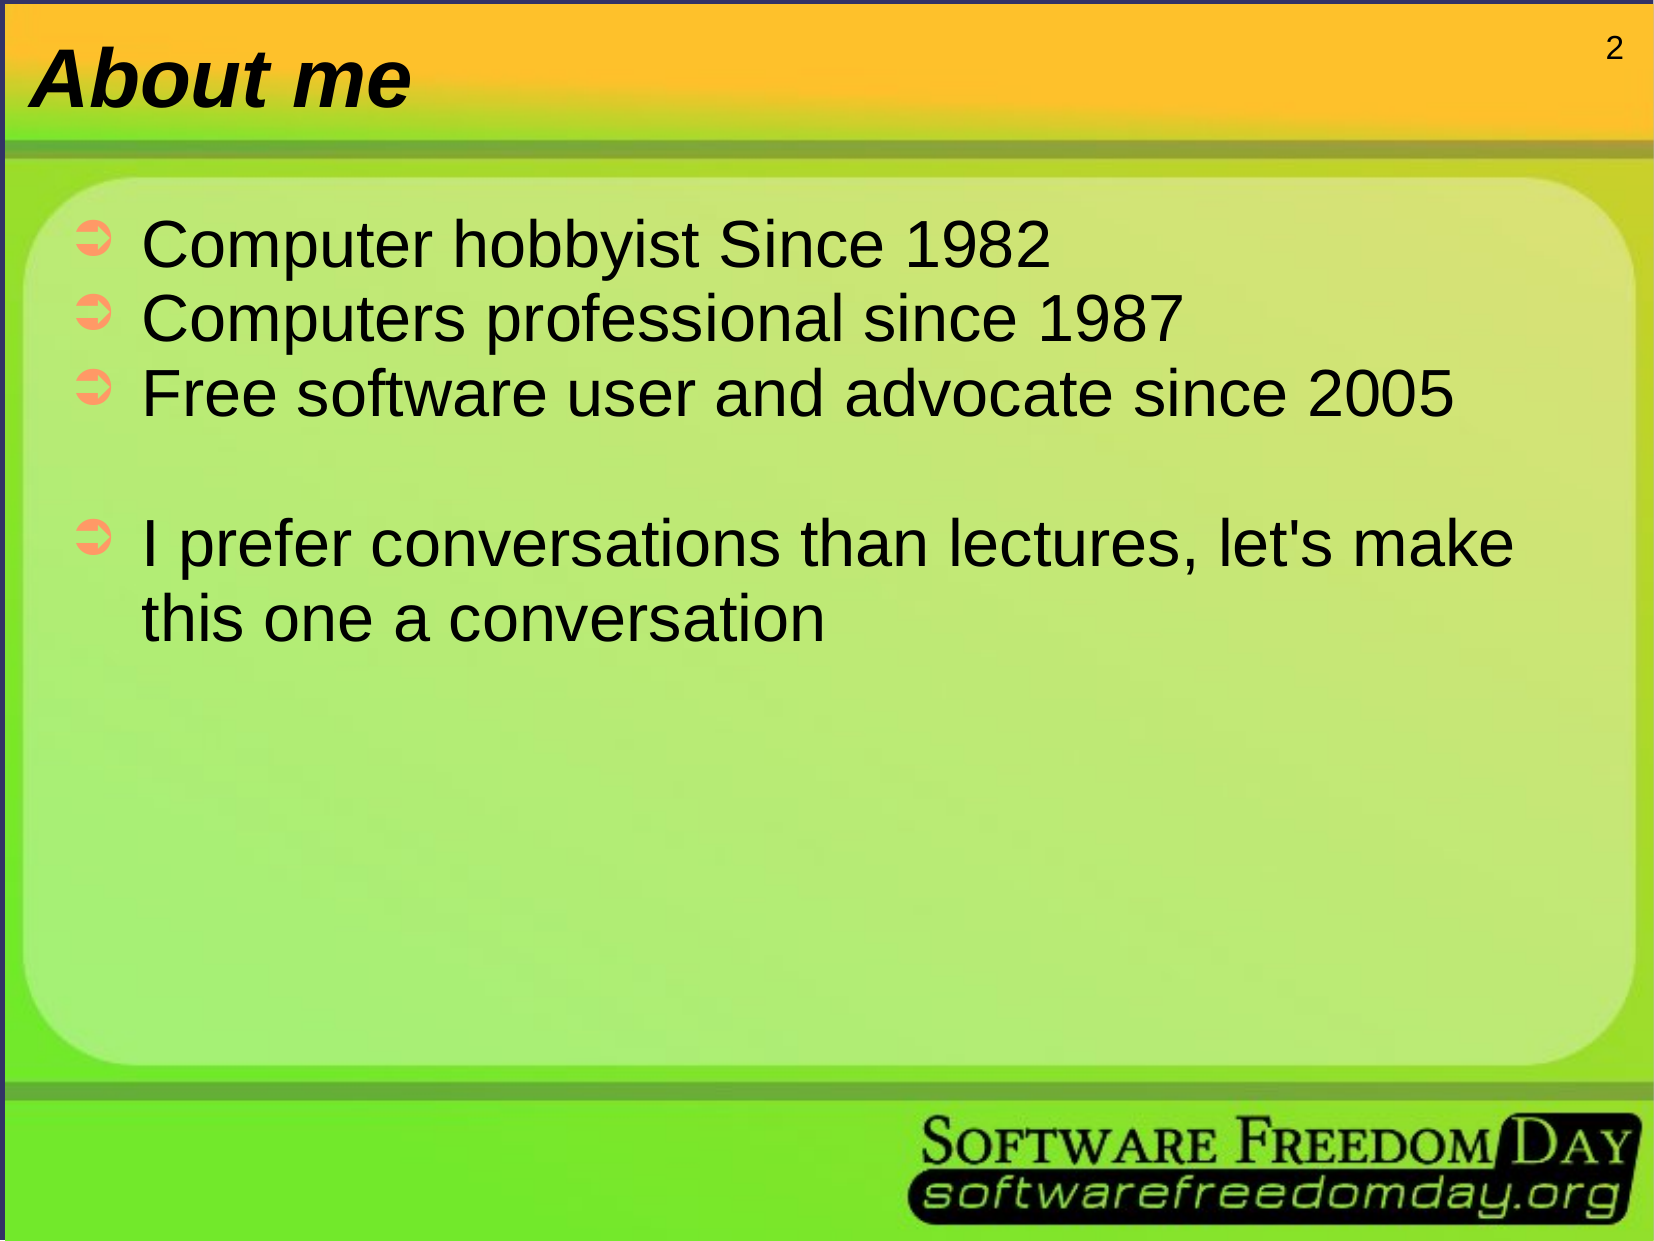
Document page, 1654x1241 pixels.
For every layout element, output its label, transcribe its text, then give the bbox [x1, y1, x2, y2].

list Computer hobbyist Since 1982 Computers professional since 1987 Free software user and advocate since 2005 I prefer conversations than lectures, let's make this one a conversation [59, 206, 1595, 1026]
picture [5, 4, 1654, 1241]
title About me [29, 0, 1442, 159]
